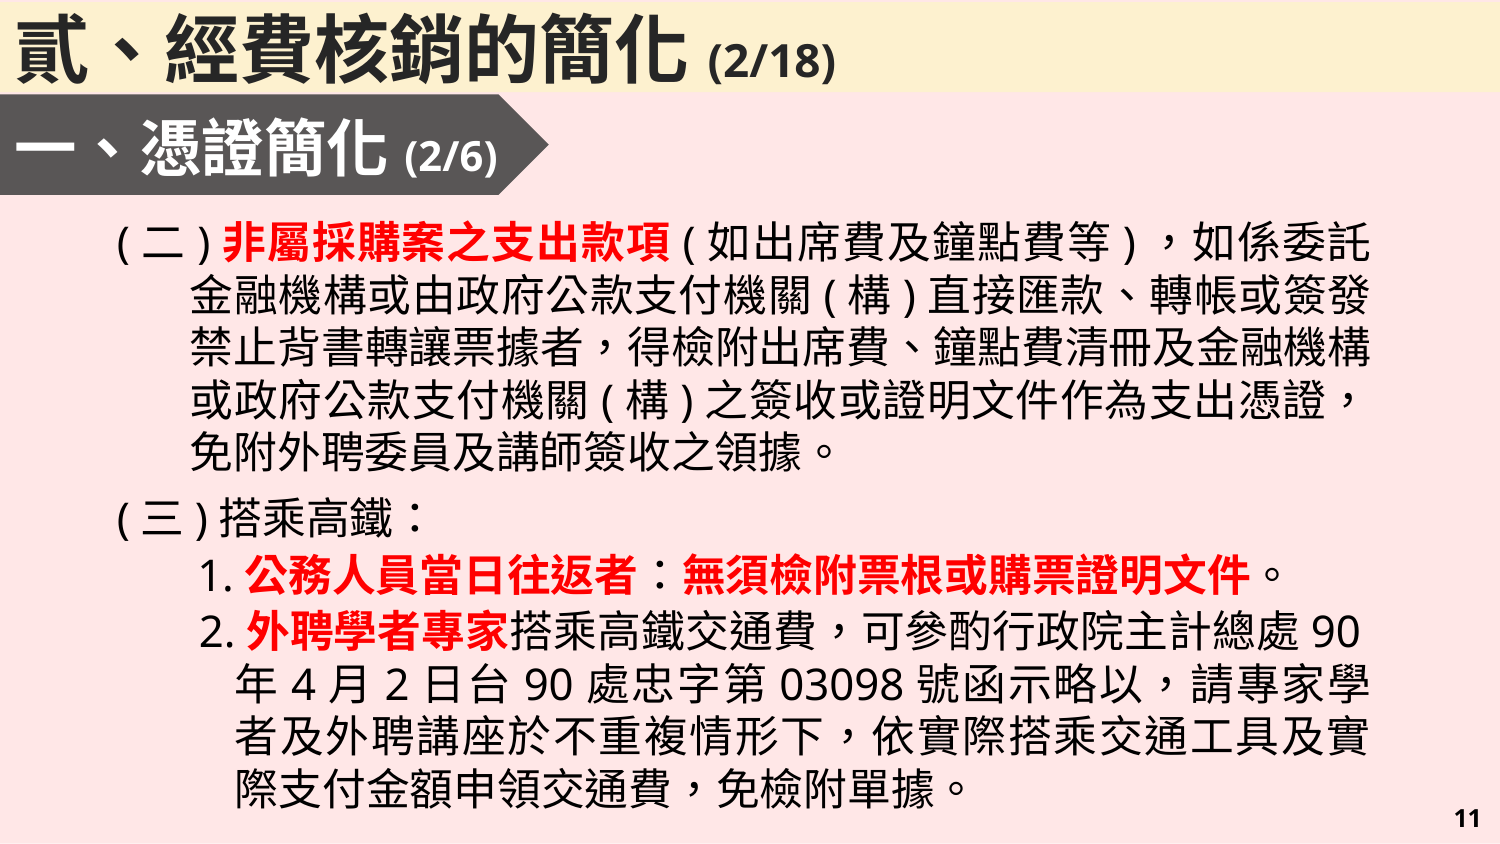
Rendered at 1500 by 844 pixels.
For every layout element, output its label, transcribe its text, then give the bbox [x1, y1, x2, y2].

list (二)非屬採購案之支出款項(如出席費及鐘點費等)，如係委託金融機構或由政府公款支付機關(構)直接匯款、轉帳或簽發禁止背書轉讓票據者，得檢附出席費、鐘點費清冊及金融機構或政府公款支付機關(構)之簽收或證明文件作為支出憑證，免附外聘委員及講師簽收之領據。 (三)搭乘高鐵： 1.公務人員當日往返者：無須檢附票根或購票證明文件。 2.外聘學者專家搭乘高鐵交通費，可參酌行政院主計總處90年4月2日台90處忠字第03098號函示略以，請專家學者及外聘講座於不重複情形下，依實際搭乘交通工具及實際支付金額申領交通費，免檢附單據。 [101, 207, 1387, 844]
text_box [0, 93, 1500, 844]
slide_number <編號> [1387, 671, 1498, 844]
text_box 一、憑證簡化(2/6) [0, 97, 529, 195]
text_box 貳、經費核銷的簡化(2/18) [0, 2, 1500, 93]
